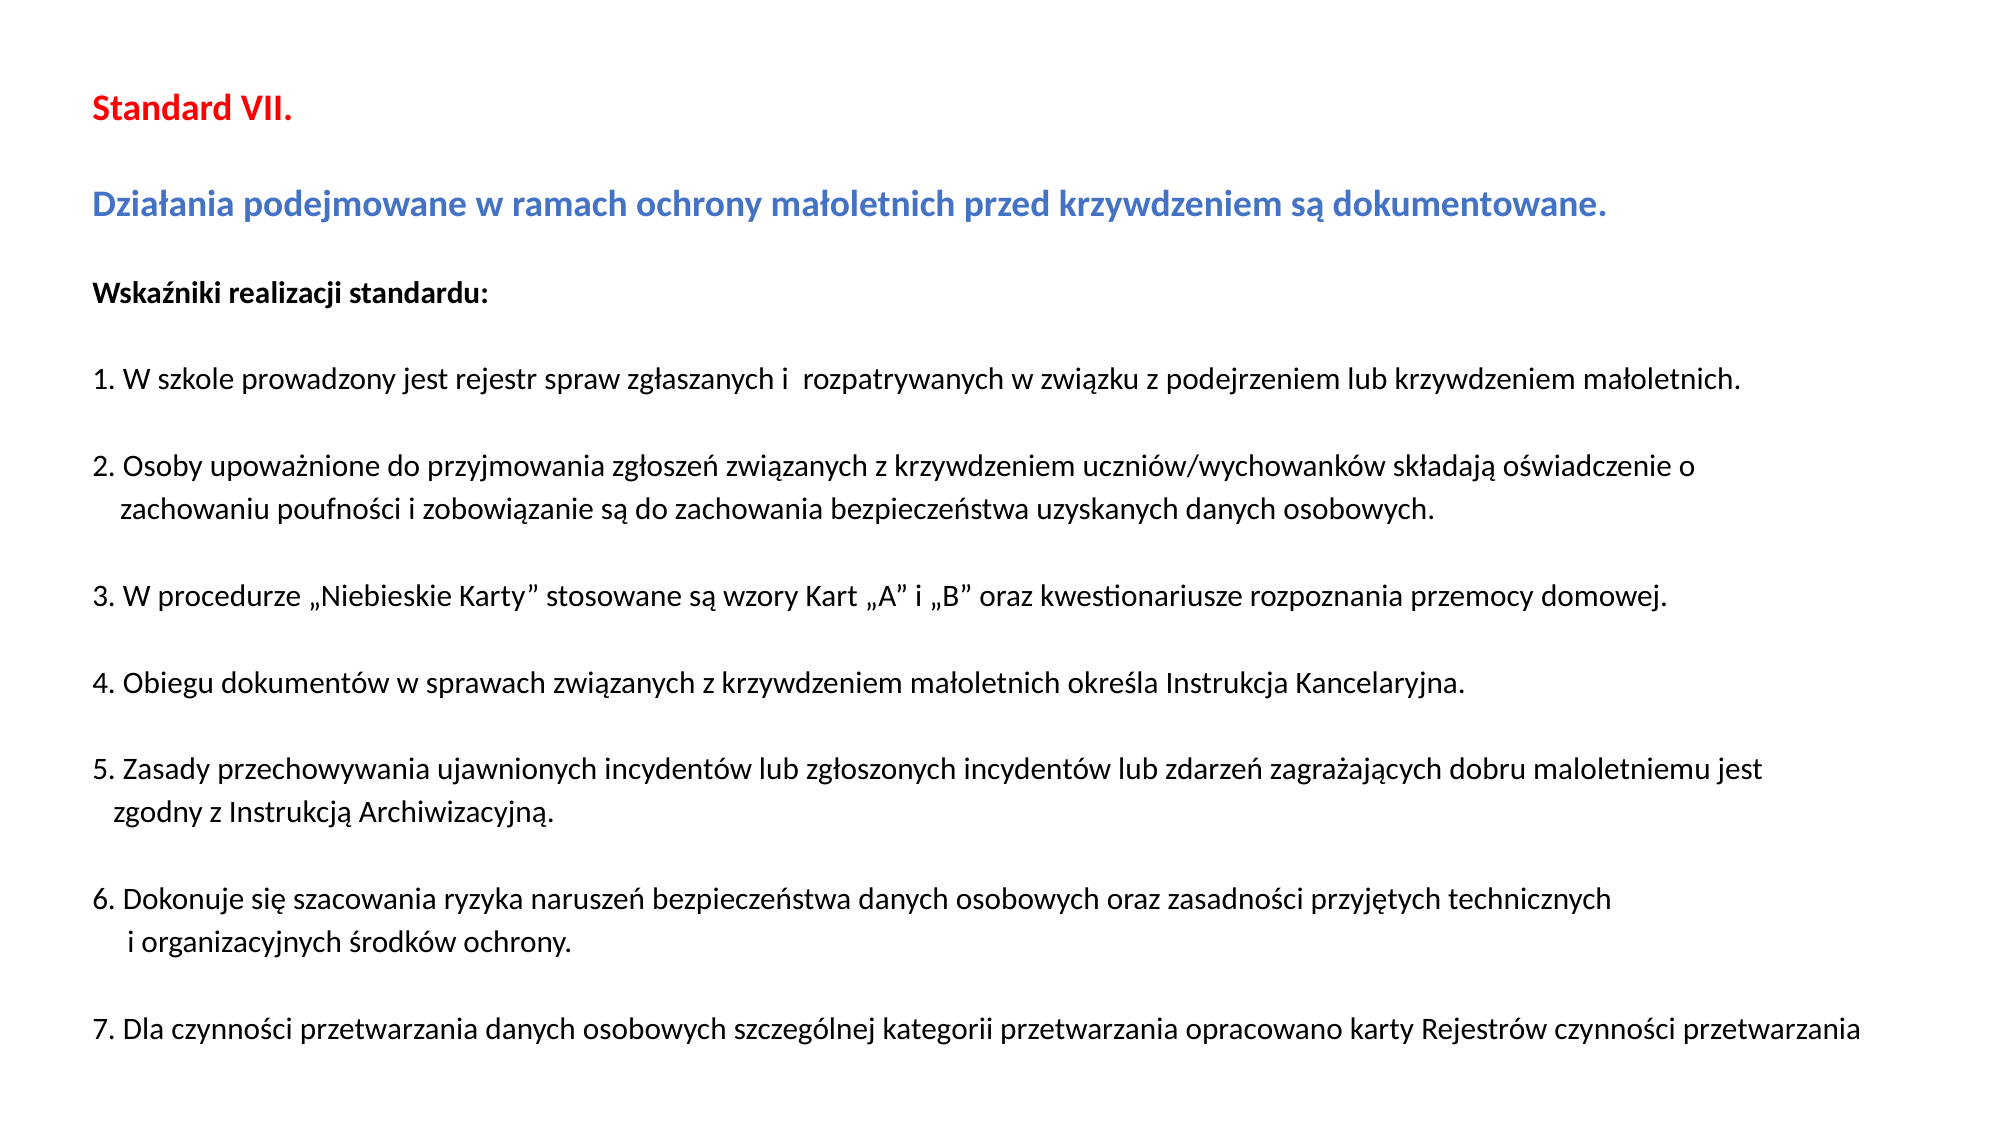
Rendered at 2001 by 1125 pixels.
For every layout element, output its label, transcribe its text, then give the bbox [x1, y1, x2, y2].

list Standard VII. Działania podejmowane w ramach ochrony małoletnich przed krzywdzeniem są dokumentowane. Wskaźniki realizacji standardu: 1. W szkole prowadzony jest rejestr spraw zgłaszanych i rozpatrywanych w związku z podejrzeniem lub krzywdzeniem małoletnich. 2. Osoby upoważnione do przyjmowania zgłoszeń związanych z krzywdzeniem uczniów/wychowanków składają oświadczenie o zachowaniu poufności i zobowiązanie są do zachowania bezpieczeństwa uzyskanych danych osobowych. 3. W procedurze „Niebieskie Karty” stosowane są wzory Kart „A” i „B” oraz kwestionariusze rozpoznania przemocy domowej. 4. Obiegu dokumentów w sprawach związanych z krzywdzeniem małoletnich określa Instrukcja Kancelaryjna. 5. Zasady przechowywania ujawnionych incydentów lub zgłoszonych incydentów lub zdarzeń zagrażających dobru maloletniemu jest zgodny z Instrukcją Archiwizacyjną. 6. Dokonuje się szacowania ryzyka naruszeń bezpieczeństwa danych osobowych oraz zasadności przyjętych technicznych i organizacyjnych środków ochrony. 7. Dla czynności przetwarzania danych osobowych szczególnej kategorii przetwarzania opracowano karty Rejestrów czynności przetwarzania [77, 91, 1898, 1071]
